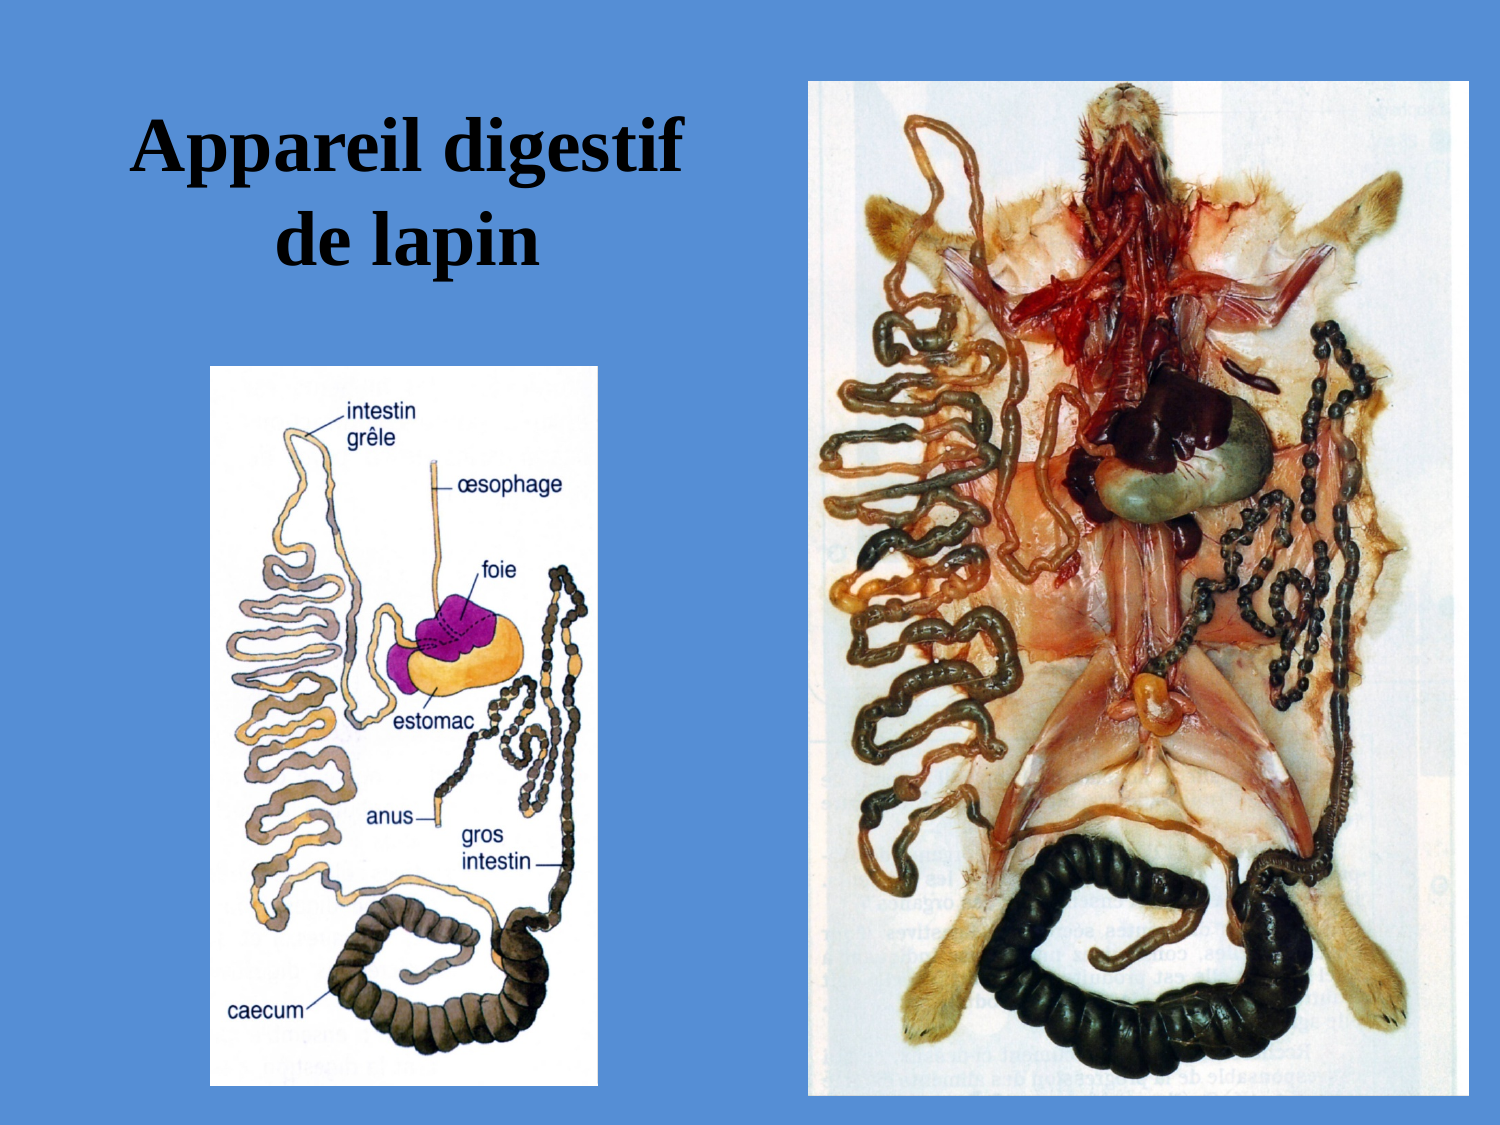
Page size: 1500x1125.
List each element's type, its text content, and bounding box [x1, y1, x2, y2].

picture [210, 366, 598, 1086]
picture [808, 81, 1469, 1096]
title Appareil digestif de lapin [105, 58, 711, 317]
